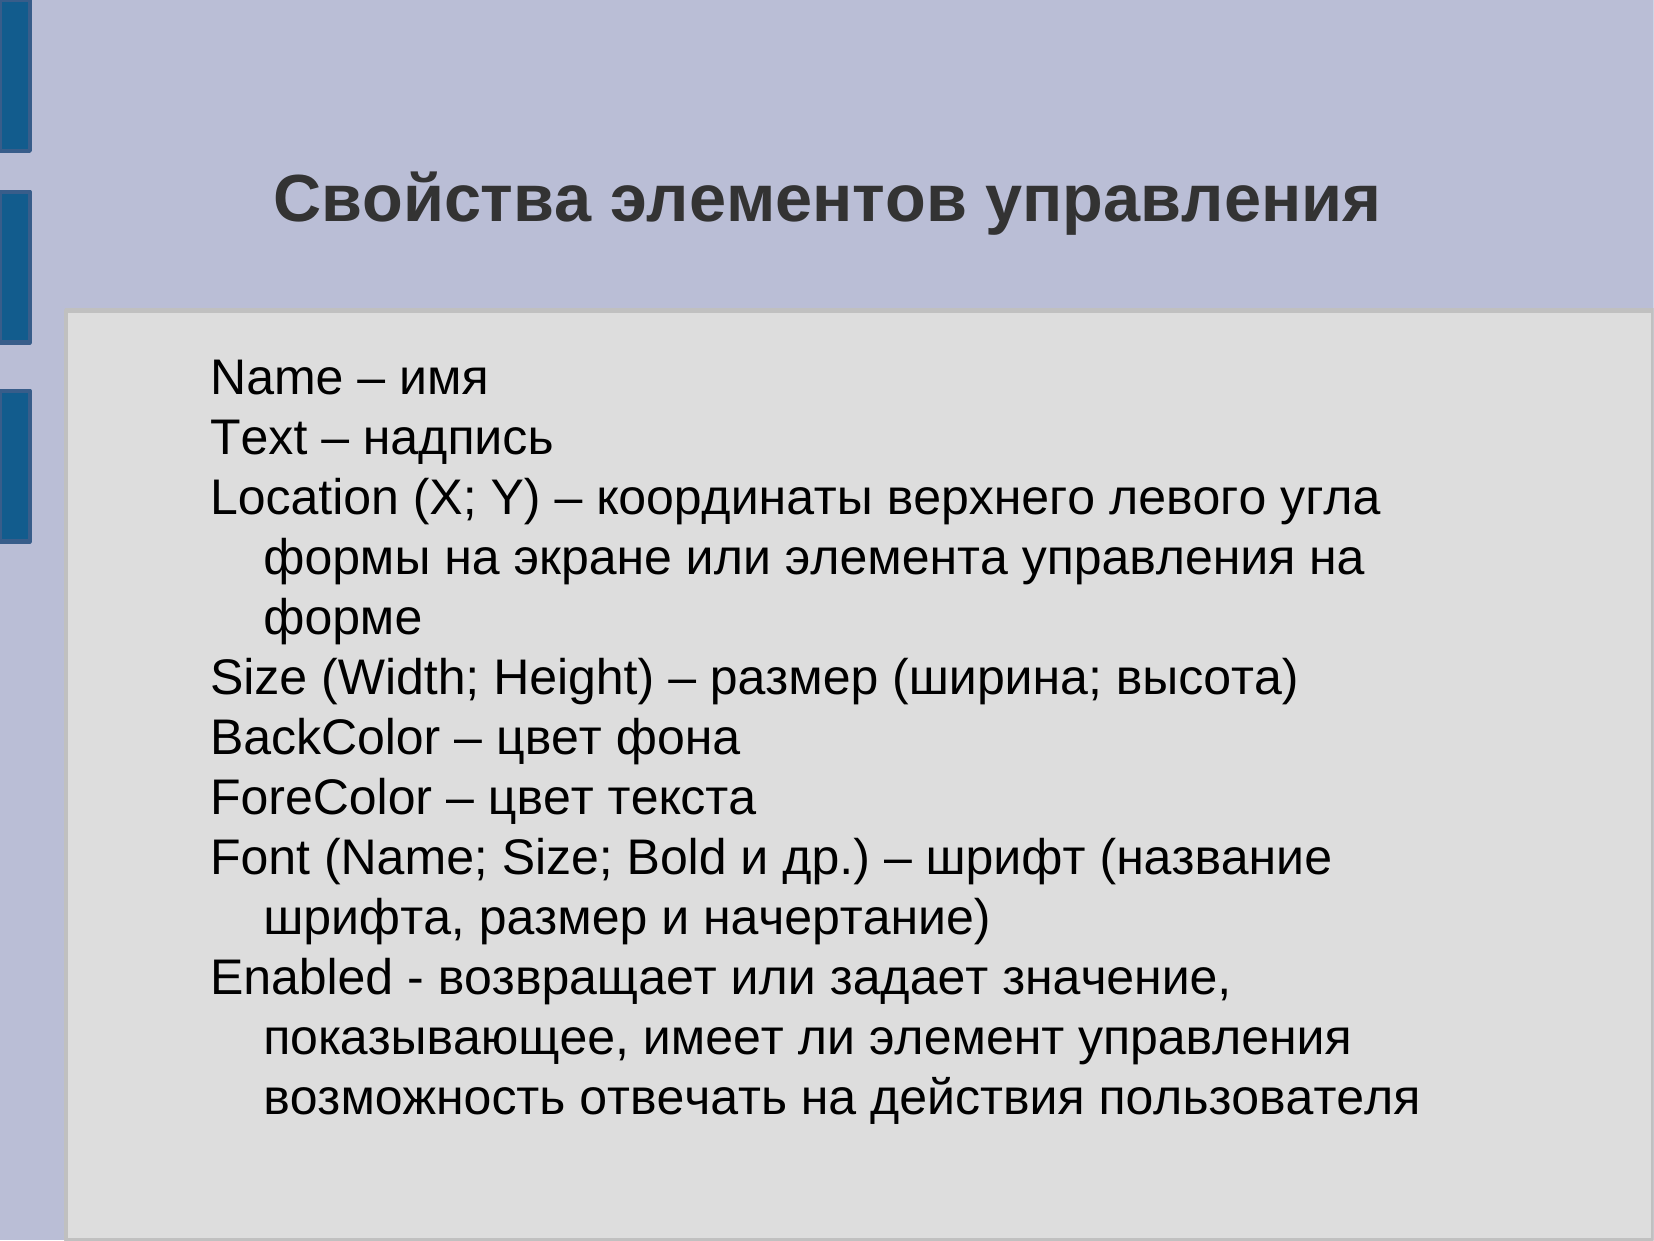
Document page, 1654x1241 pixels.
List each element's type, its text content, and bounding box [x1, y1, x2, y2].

title Свойства элементов управления [121, 98, 1534, 291]
list Name – имя Text – надпись Location (X; Y) – координаты верхнего левого угла формы на экране или элемента управления на форме Size (Width; Height) – размер (ширина; высота) BackColor – цвет фона ForeColor – цвет текста Font (Name; Size; Bold и др.) – шрифт (название шрифта, размер и начертание) Enabled - возвращает или задает значение, показывающее, имеет ли элемент управления возможность отвечать на действия пользователя [121, 344, 1534, 1127]
